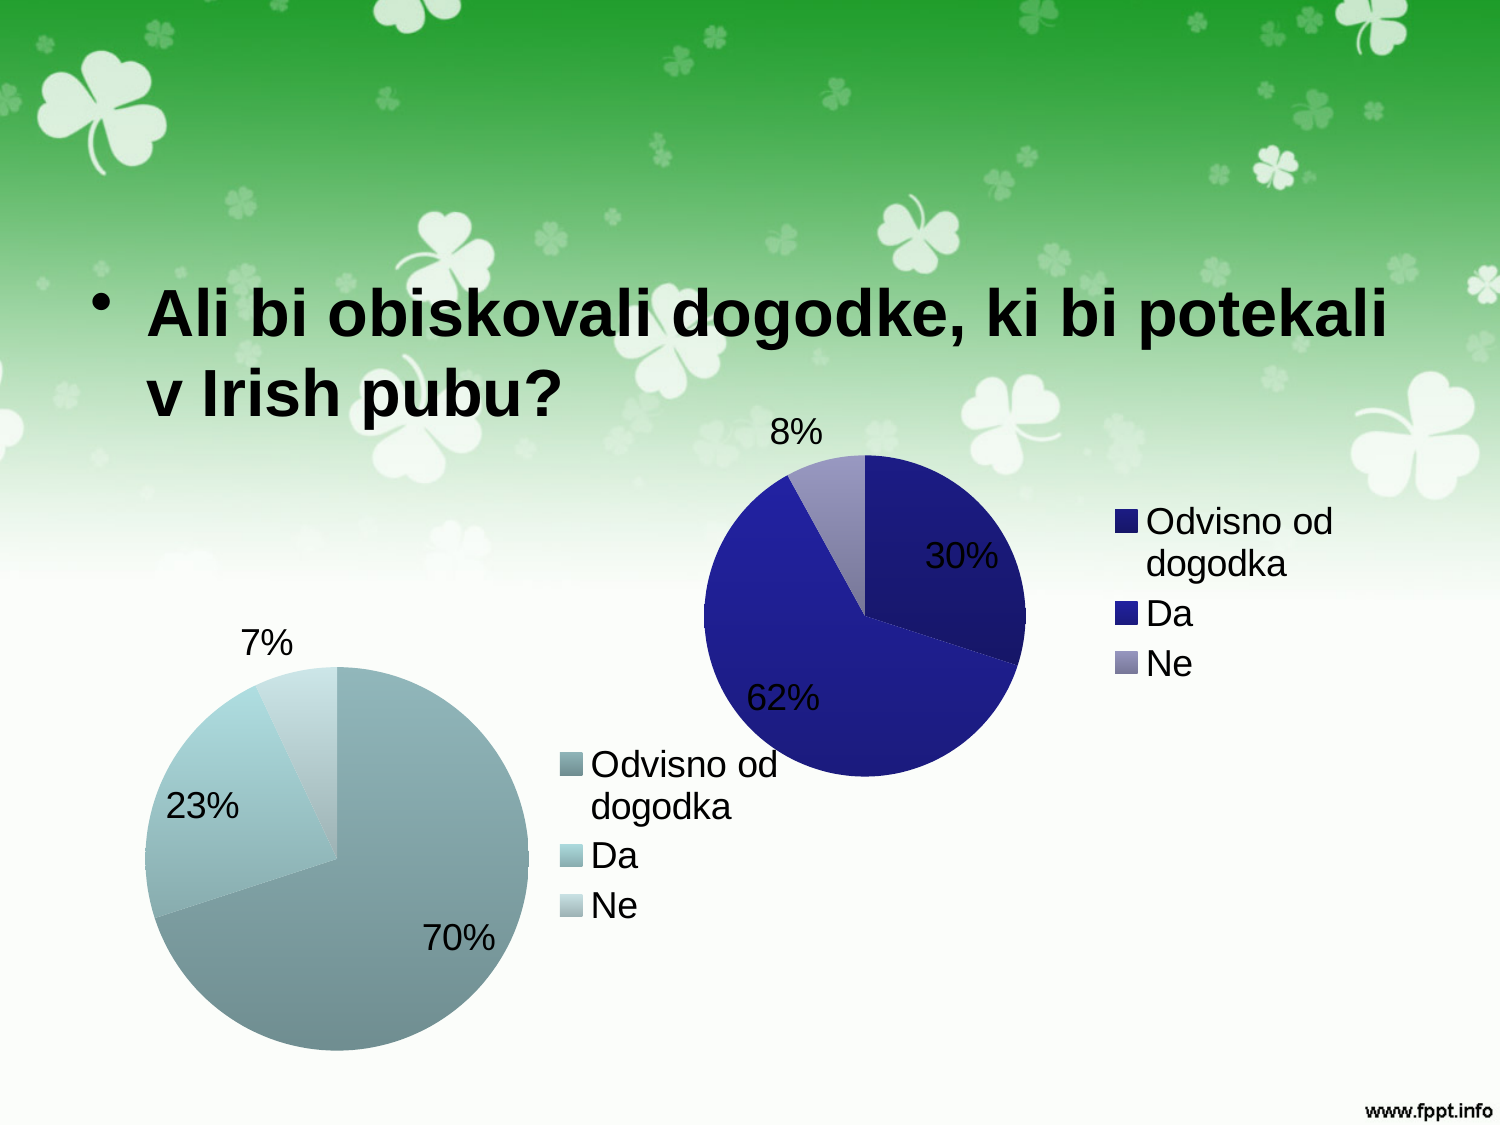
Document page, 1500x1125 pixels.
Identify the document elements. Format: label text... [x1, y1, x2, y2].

chart [53, 373, 1359, 1060]
list Ali bi obiskovali dogodke, ki bi potekali v Irish pubu? [75, 262, 1425, 1005]
picture [0, 0, 1500, 1125]
